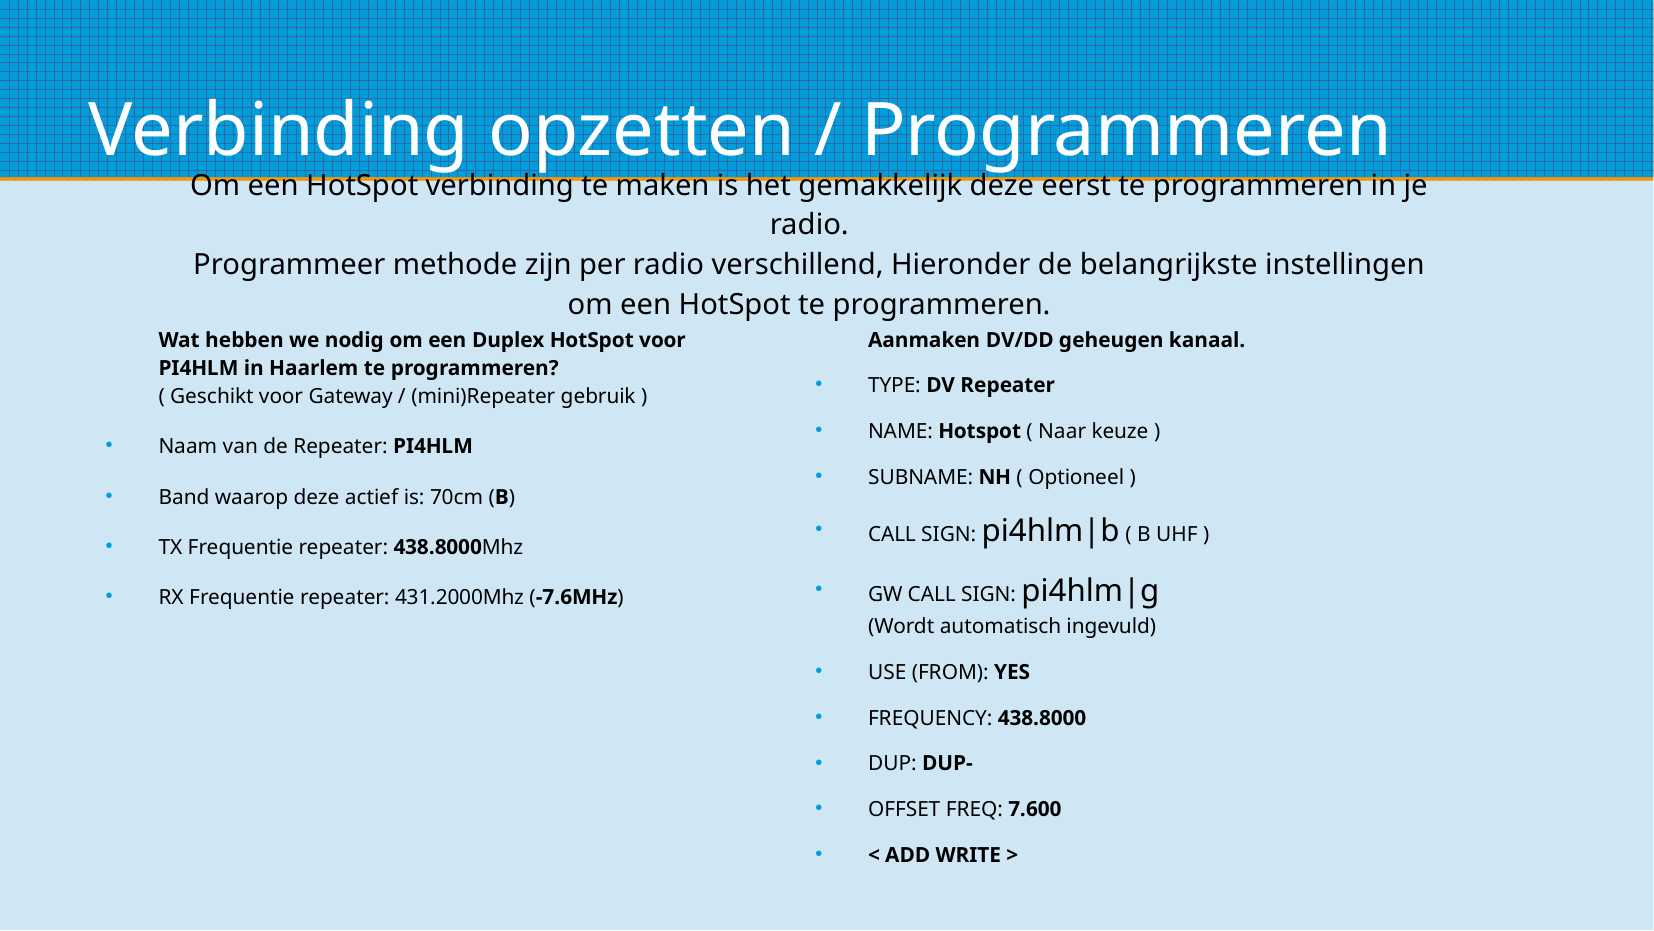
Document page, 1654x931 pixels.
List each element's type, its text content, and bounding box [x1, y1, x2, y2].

list Aanmaken DV/DD geheugen kanaal. TYPE: DV Repeater NAME: Hotspot ( Naar keuze ) SUBNAME: NH ( Optioneel ) CALL SIGN: pi4hlm|b ( B UHF ) GW CALL SIGN: pi4hlm|g (Wordt automatisch ingevuld) USE (FROM): YES FREQUENCY: 438.8000 DUP: DUP- OFFSET FREQ: 7.600 < ADD WRITE > [797, 324, 1565, 886]
text_box Om een HotSpot verbinding te maken is het gemakkelijk deze eerst te programmeren in je radio. Programmeer methode zijn per radio verschillend, Hieronder de belangrijkste instellingen om een HotSpot te programmeren. [171, 191, 1447, 296]
title Verbinding opzetten / Programmeren [88, 14, 1565, 178]
list Wat hebben we nodig om een Duplex HotSpot voor PI4HLM in Haarlem te programmeren? ( Geschikt voor Gateway / (mini)Repeater gebruik ) Naam van de Repeater: PI4HLM Band waarop deze actief is: 70cm (B) TX Frequentie repeater: 438.8000Mhz RX Frequentie repeater: 431.2000Mhz (-7.6MHz) [87, 324, 768, 916]
